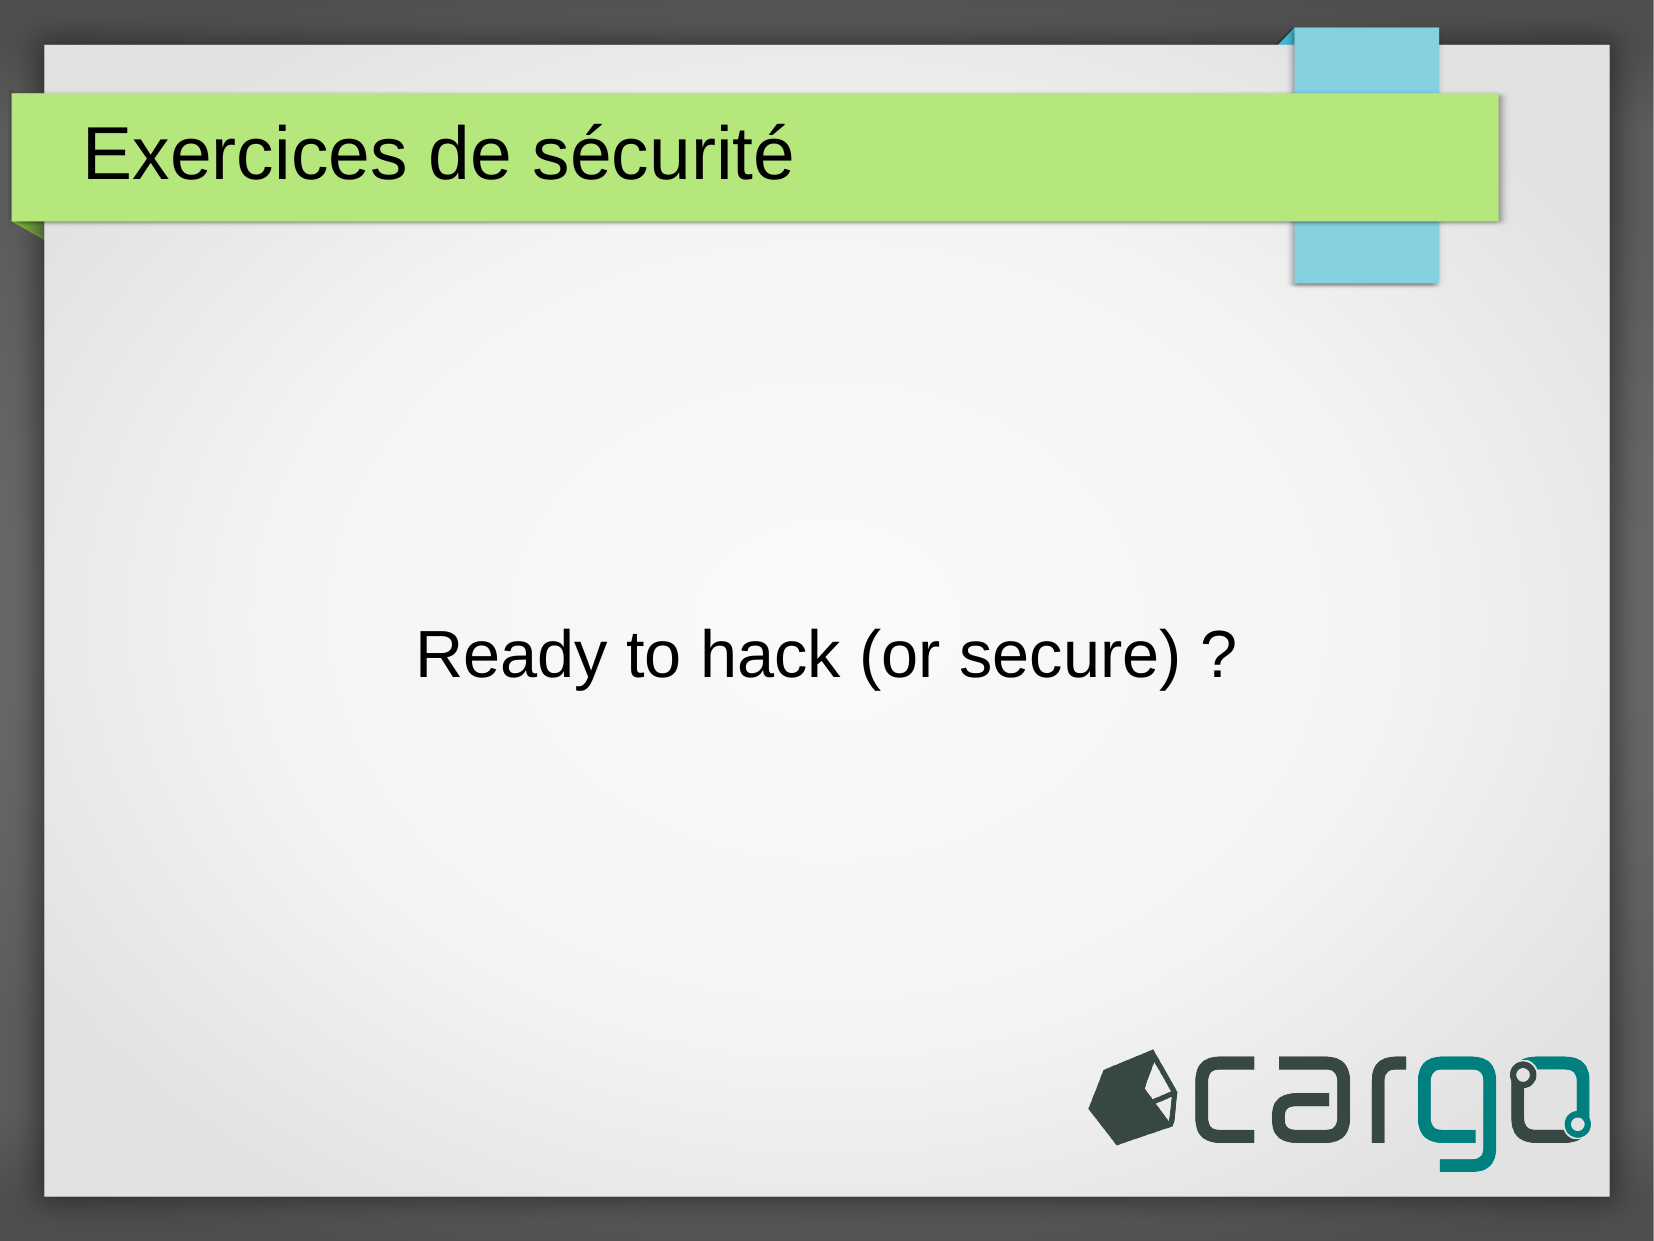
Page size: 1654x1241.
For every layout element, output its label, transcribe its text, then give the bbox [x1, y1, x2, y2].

title Exercices de sécurité [82, 94, 1264, 213]
subtitle Ready to hack (or secure) ? [82, 295, 1571, 1015]
picture [0, 0, 1654, 1241]
